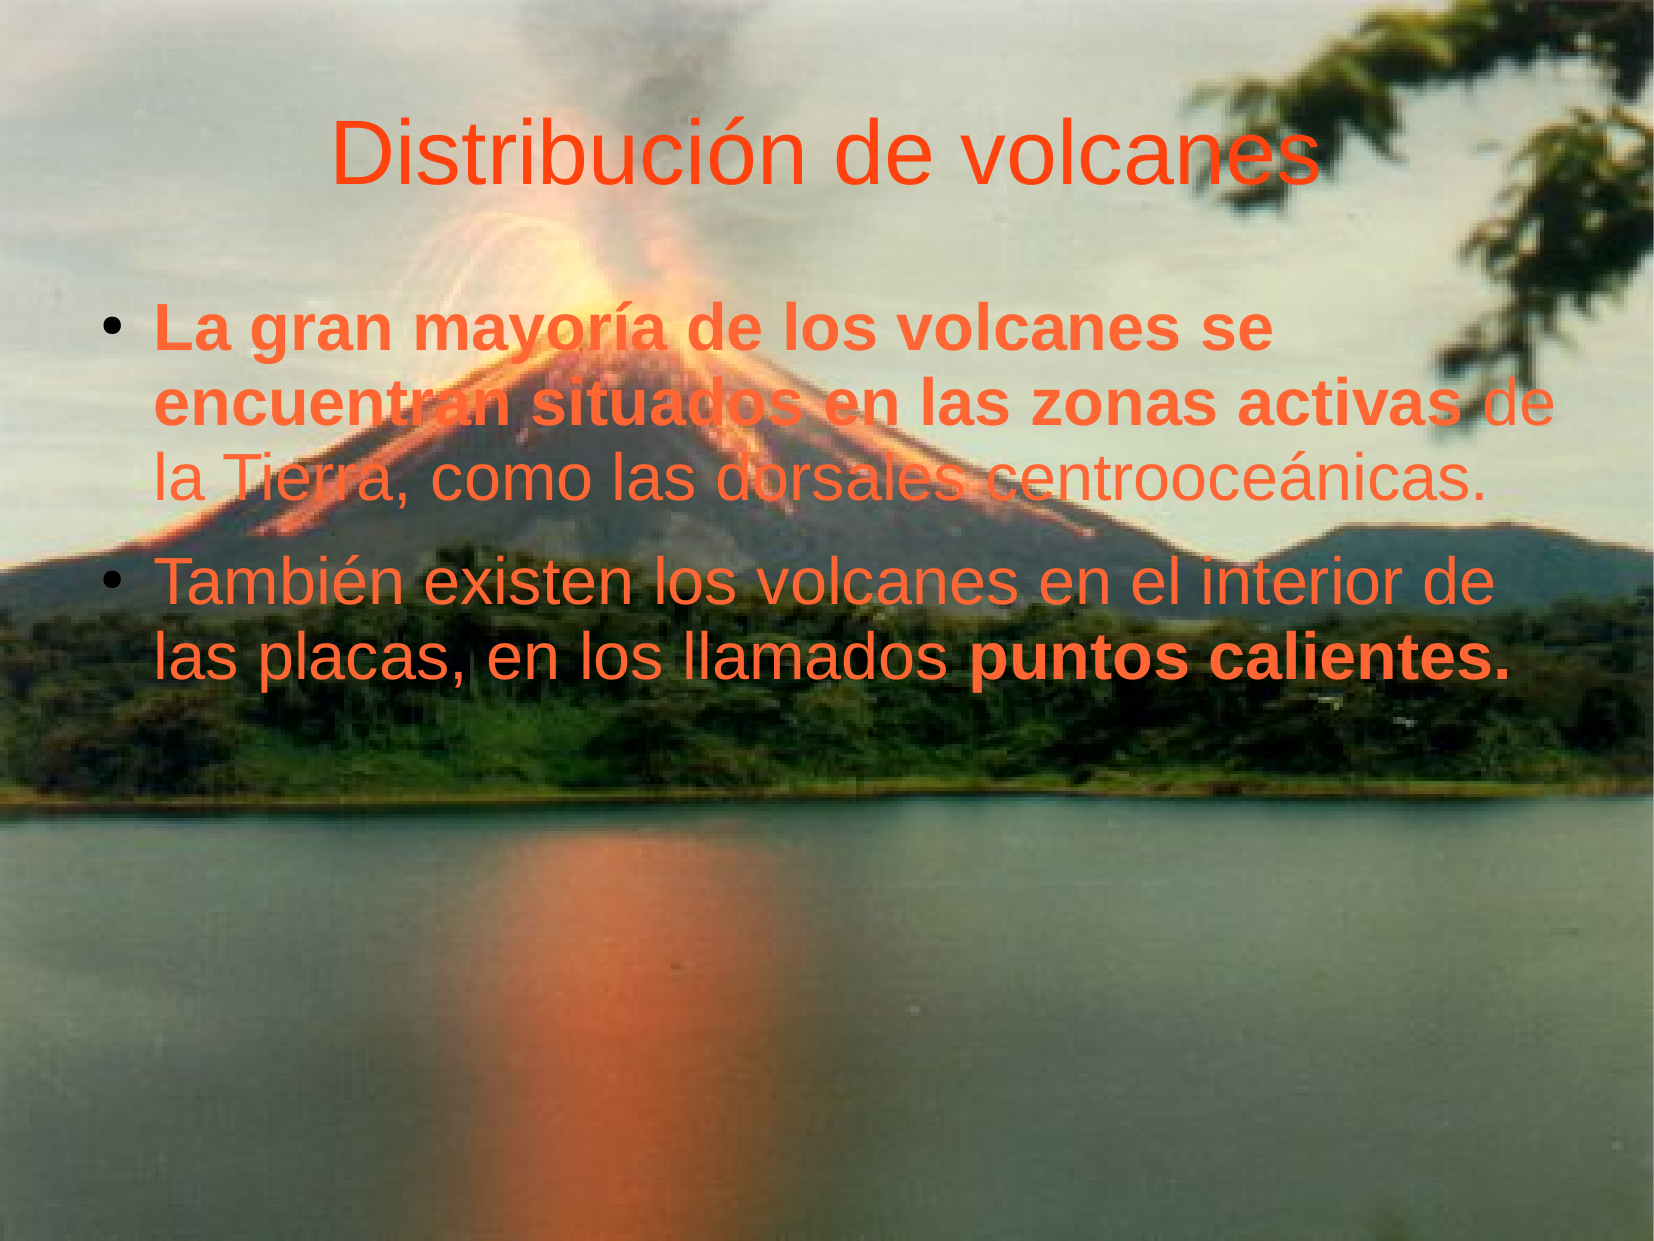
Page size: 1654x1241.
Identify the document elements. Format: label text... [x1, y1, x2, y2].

list La gran mayoría de los volcanes se encuentran situados en las zonas activas de la Tierra, como las dorsales centrooceánicas. También existen los volcanes en el interior de las placas, en los llamados puntos calientes. [82, 290, 1571, 1109]
title Distribución de volcanes [82, 49, 1571, 257]
picture [0, 0, 1654, 1241]
